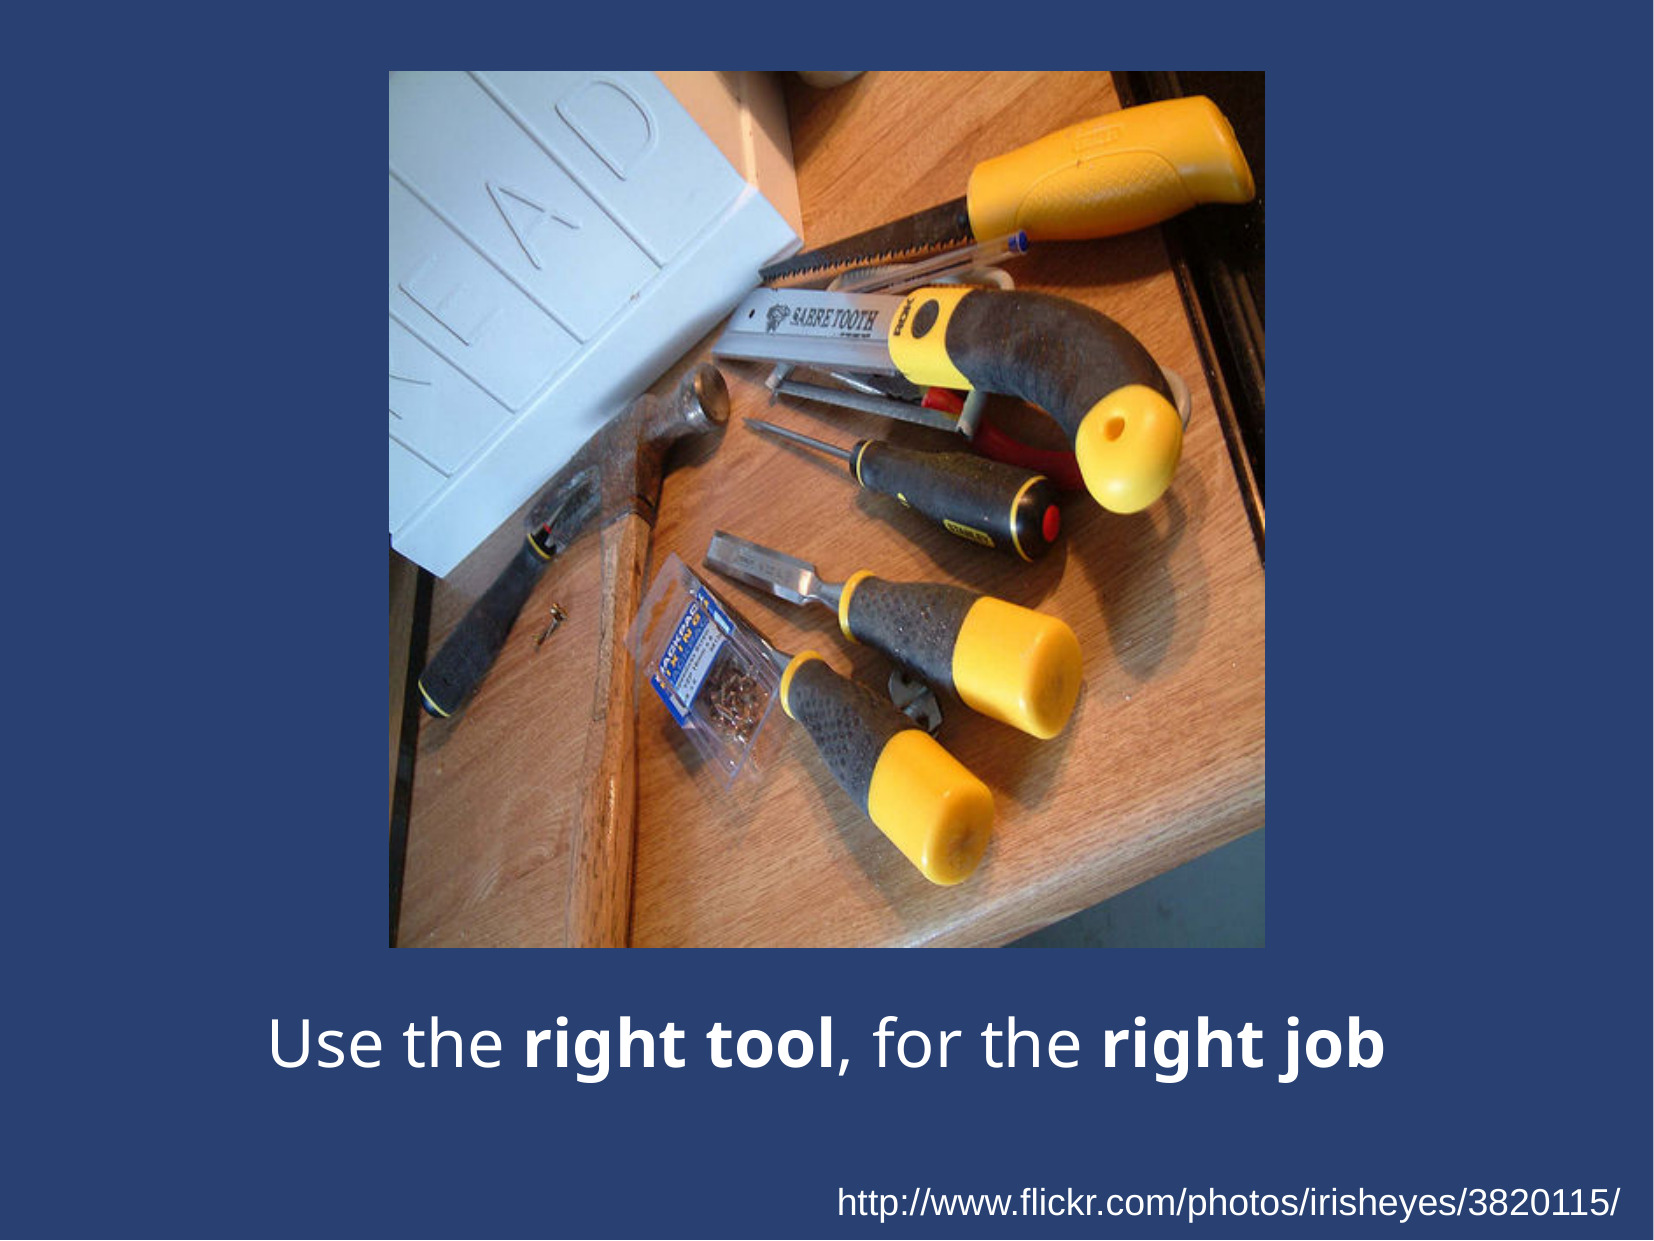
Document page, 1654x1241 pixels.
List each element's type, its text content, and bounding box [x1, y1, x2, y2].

picture [389, 71, 1265, 948]
subtitle Use the right tool, for the right job [82, 975, 1571, 1109]
text_box http://www.flickr.com/photos/irisheyes/3820115/ [822, 1174, 1640, 1232]
